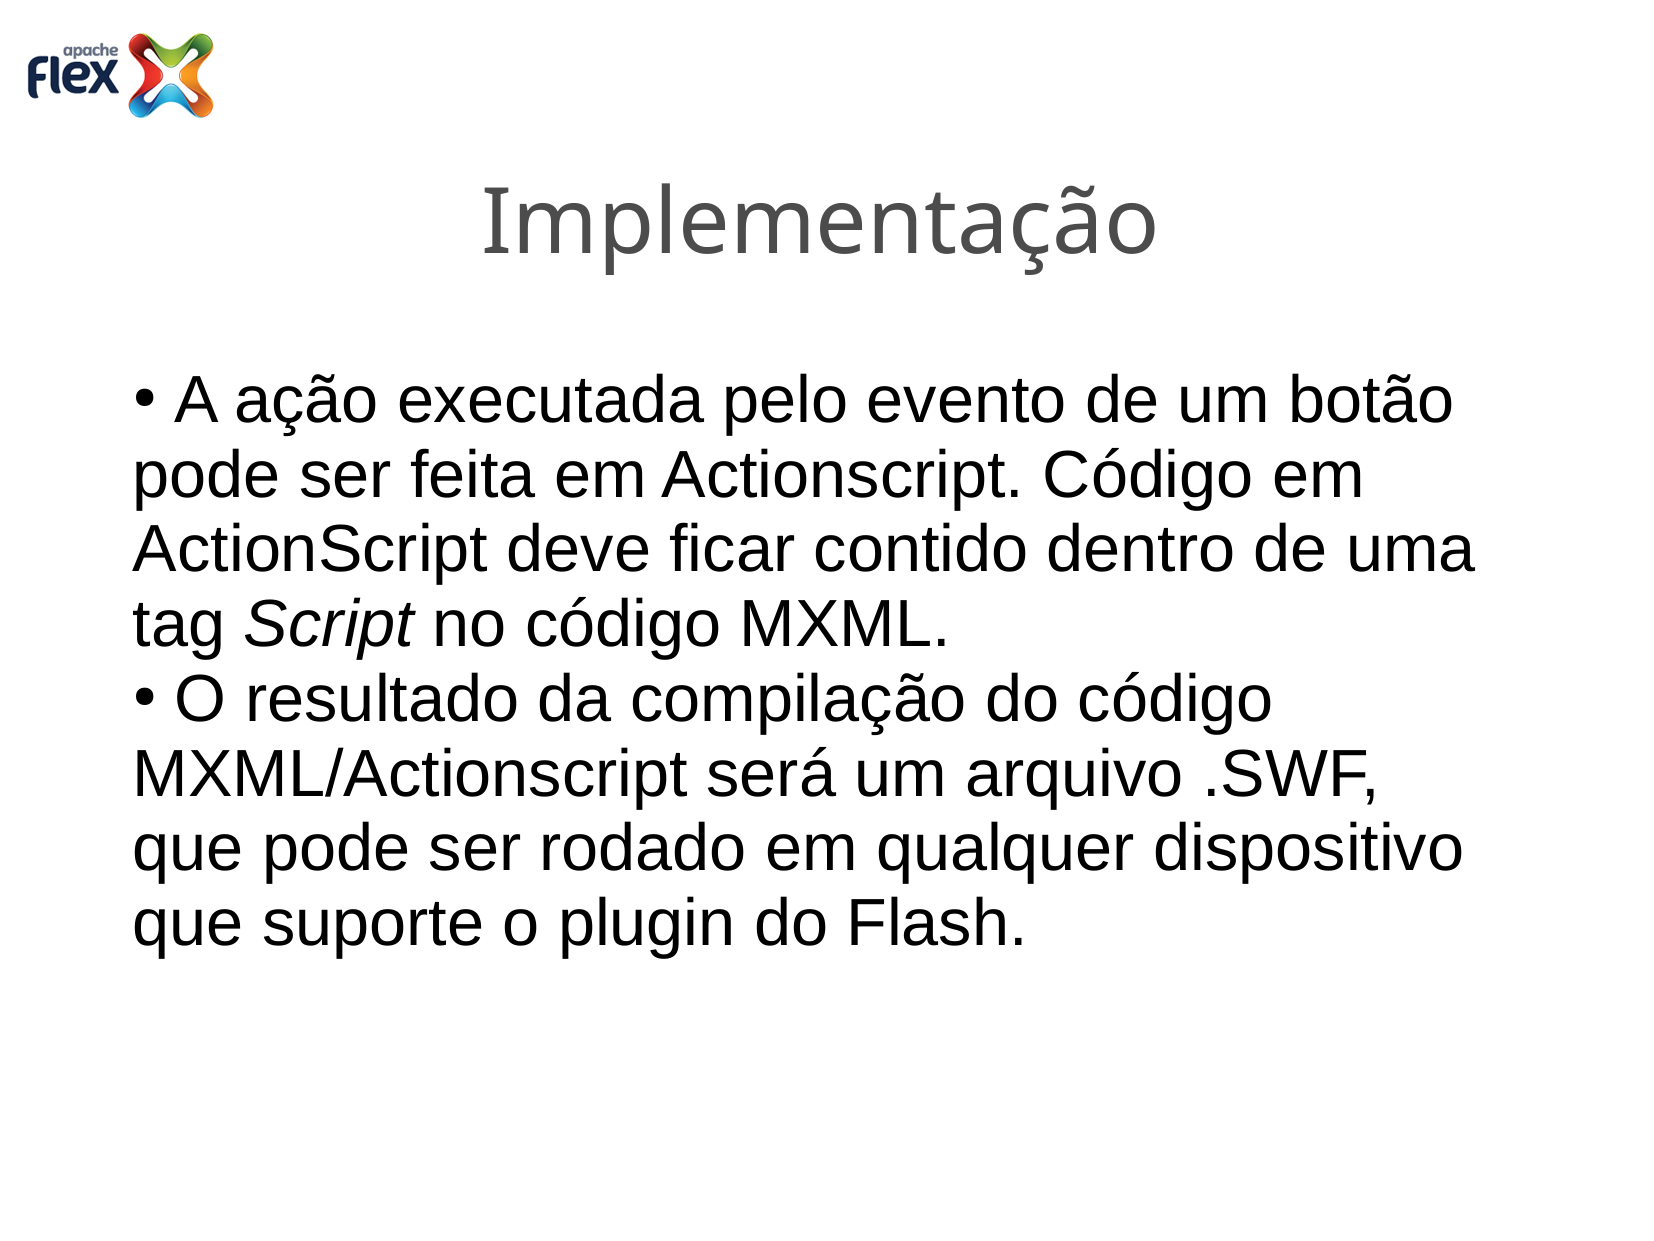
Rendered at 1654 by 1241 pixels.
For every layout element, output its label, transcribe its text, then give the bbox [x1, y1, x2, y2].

picture [25, 25, 215, 125]
text_box A ação executada pelo evento de um botão pode ser feita em Actionscript. Código em ActionScript deve ficar contido dentro de uma tag Script no código MXML. O resultado da compilação do código MXML/Actionscript será um arquivo .SWF, que pode ser rodado em qualquer dispositivo que suporte o plugin do Flash. [118, 354, 1506, 1117]
title Implementação [76, 51, 1565, 384]
